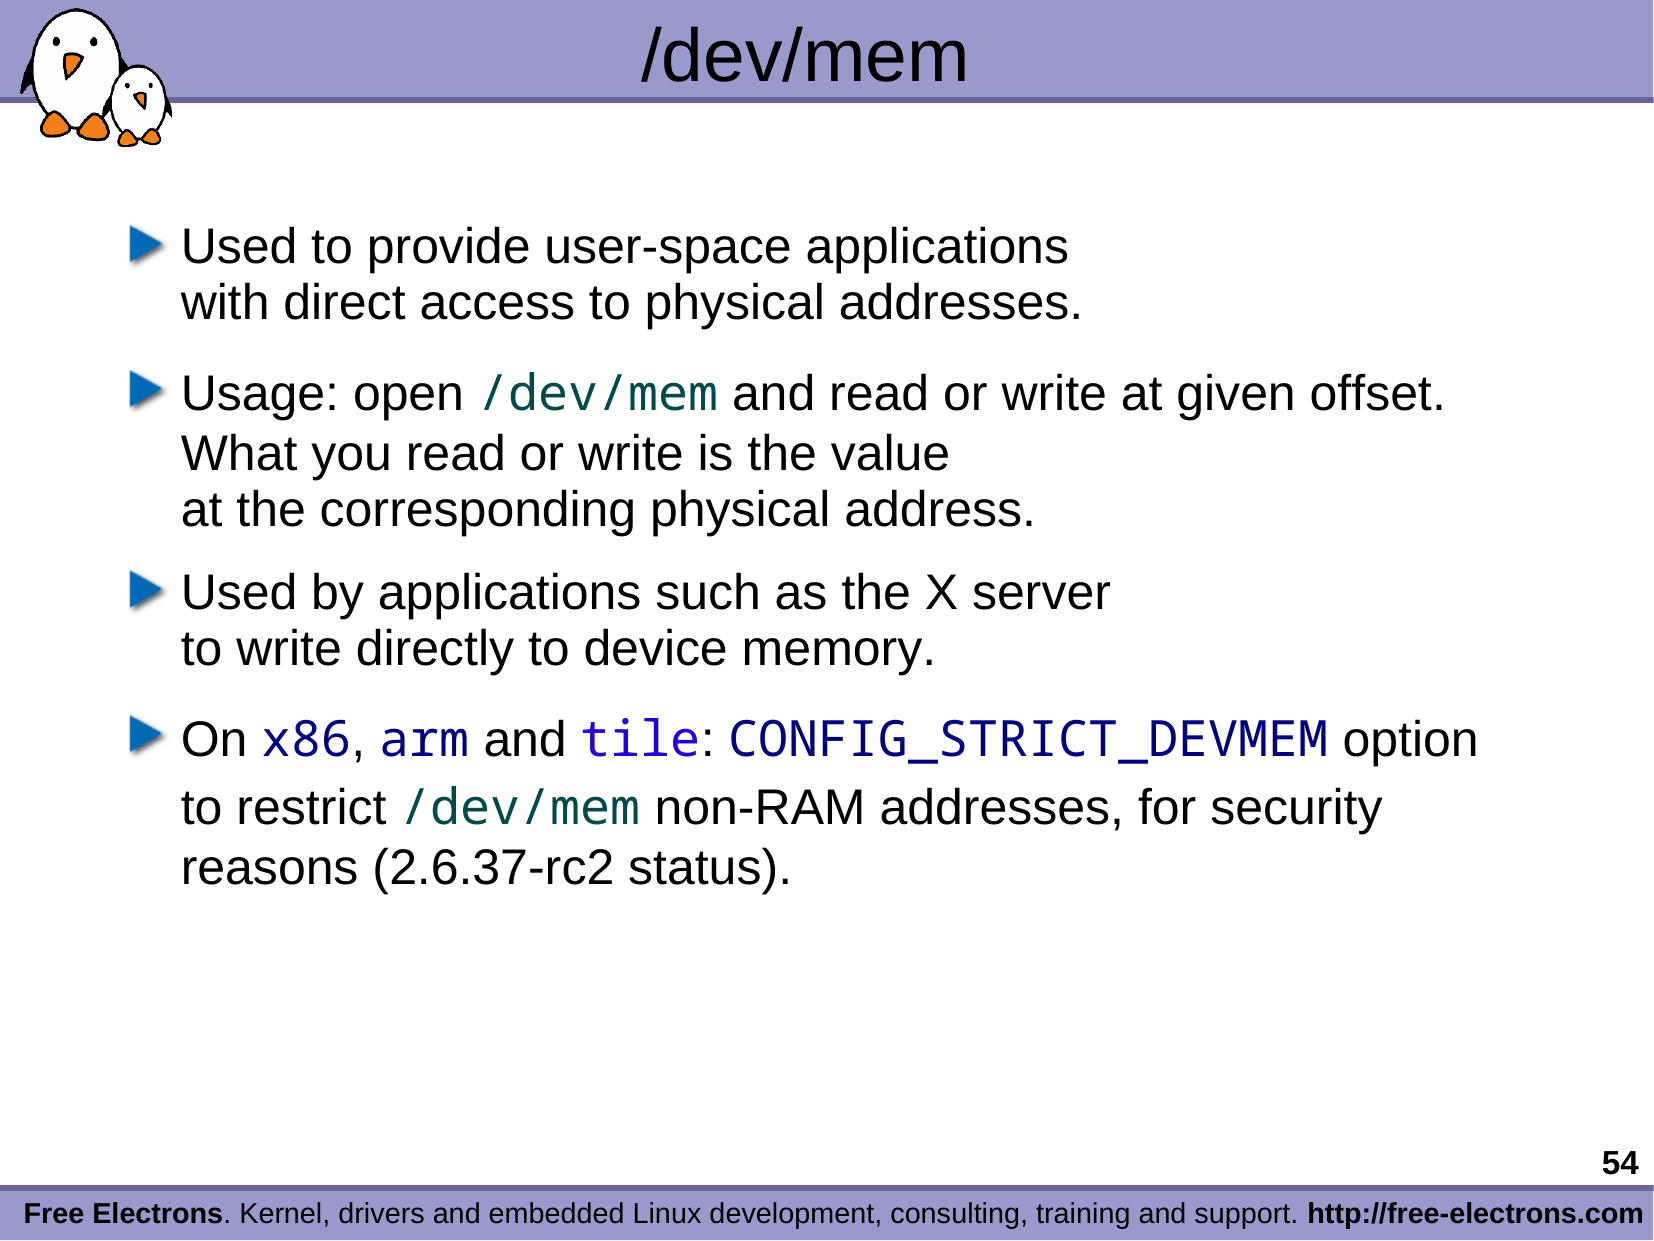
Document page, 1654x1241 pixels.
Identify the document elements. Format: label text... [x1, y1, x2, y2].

picture [20, 8, 172, 147]
list Used to provide user-space applications with direct access to physical addresses. Usage: open /dev/mem and read or write at given offset. What you read or write is the value at the corresponding physical address. Used by applications such as the X server to write directly to device memory. On x86, arm and tile: CONFIG_STRICT_DEVMEM option to restrict /dev/mem non-RAM addresses, for security reasons (2.6.37-rc2 status). [109, 218, 1522, 1069]
title /dev/mem [60, 0, 1551, 111]
